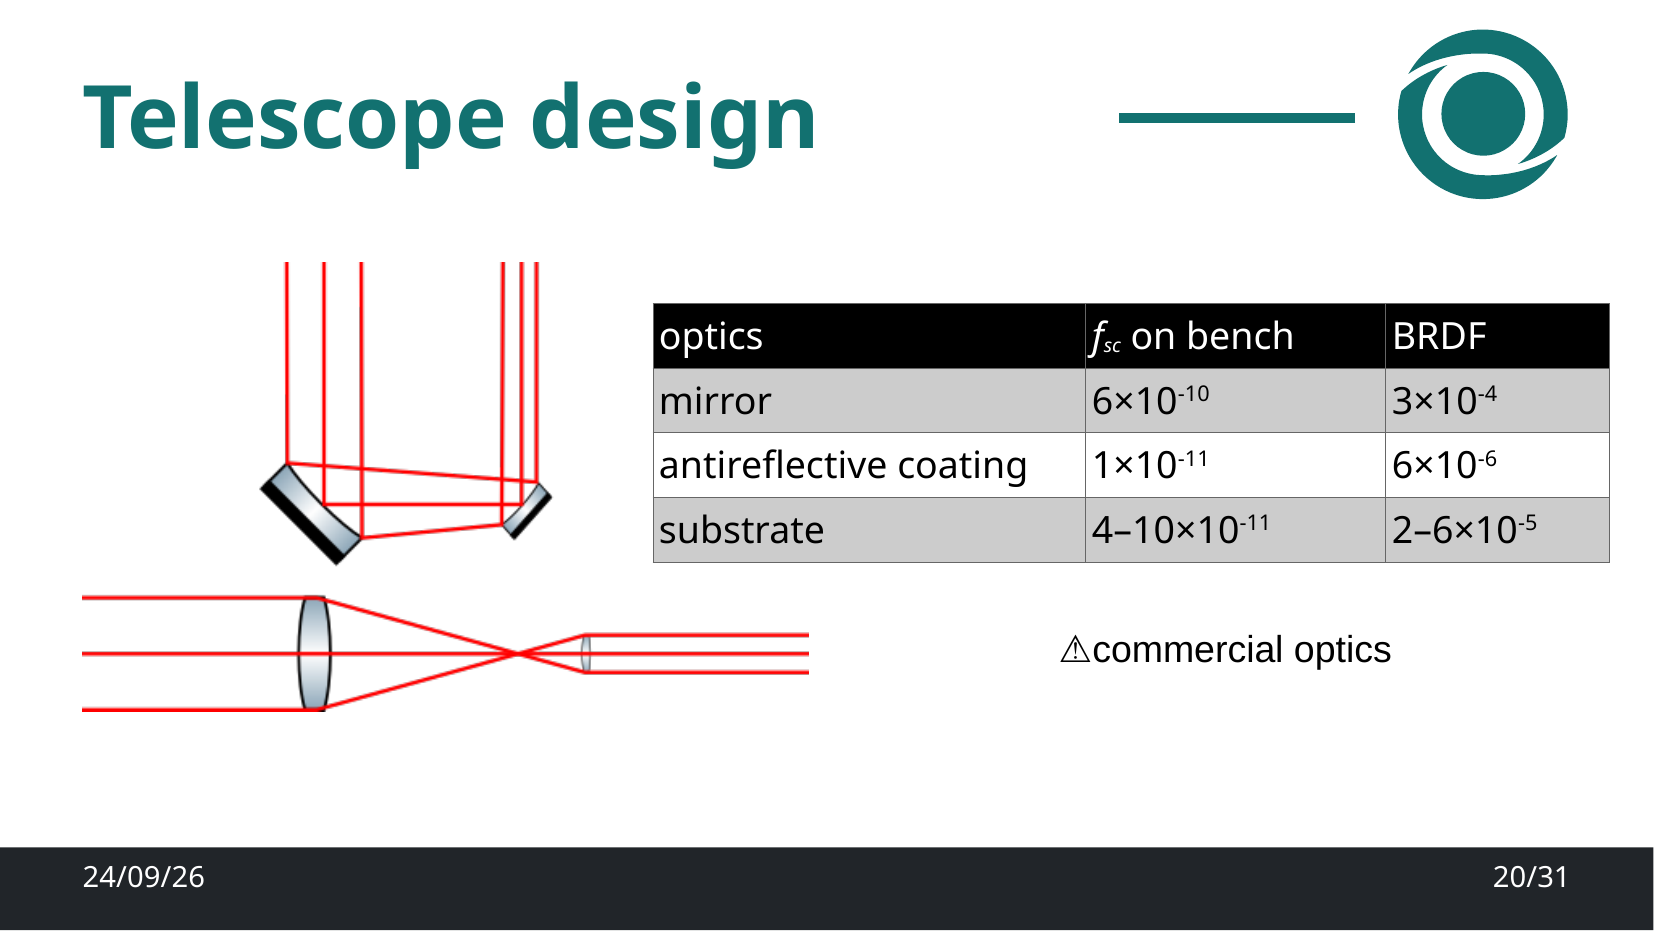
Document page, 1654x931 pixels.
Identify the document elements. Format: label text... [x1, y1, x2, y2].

table_cell antireflective coating [654, 433, 1085, 497]
table_cell 6×10-6 [1386, 433, 1609, 497]
table_cell 6×10-10 [1086, 369, 1385, 432]
table_cell substrate [654, 498, 1085, 562]
table_header optics [654, 304, 1085, 368]
table_cell 1×10-11 [1086, 433, 1385, 497]
table_header BRDF [1386, 304, 1609, 368]
picture [82, 262, 809, 712]
table_cell mirror [654, 369, 1085, 432]
table_header fsc on bench [1086, 304, 1385, 368]
text_box ⚠commercial optics [1043, 615, 1439, 674]
table_cell 4–10×10-11 [1086, 498, 1385, 562]
title Telescope design [82, 37, 1241, 193]
table_cell 3×10-4 [1386, 369, 1609, 432]
table_cell 2–6×10-5 [1386, 498, 1609, 562]
